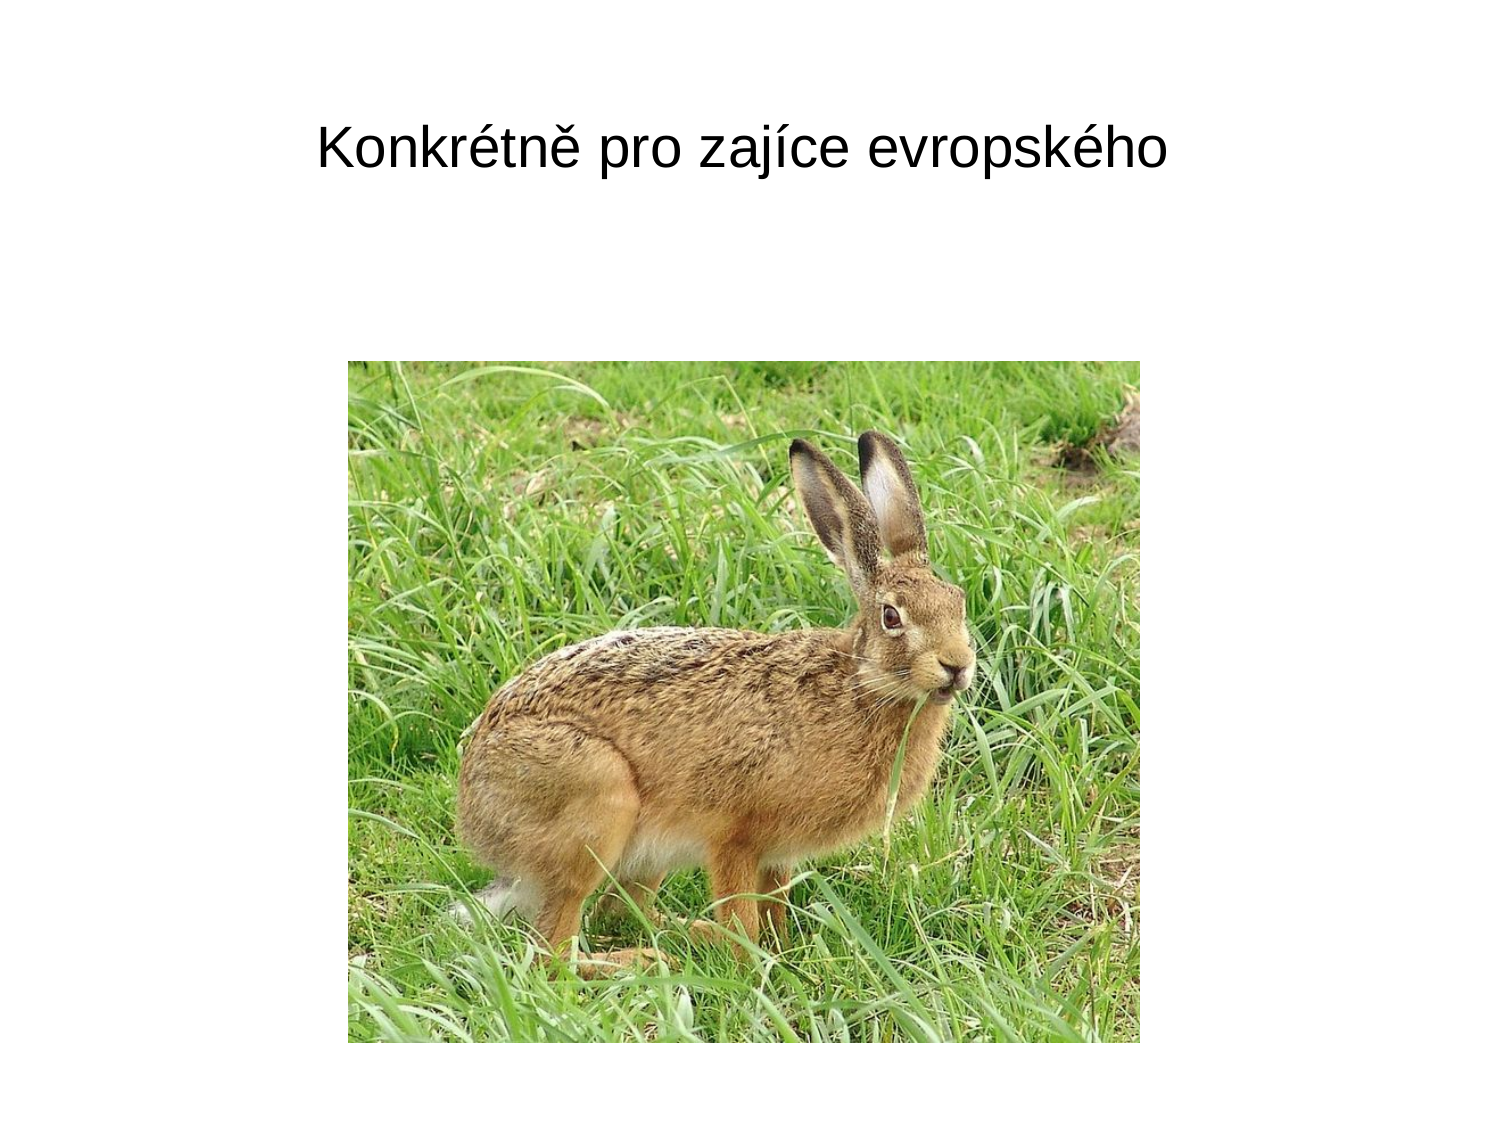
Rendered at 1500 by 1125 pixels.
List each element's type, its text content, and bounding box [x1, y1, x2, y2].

picture [348, 361, 1140, 1043]
text_box Konkrétně pro zajíce evropského [301, 101, 1186, 188]
